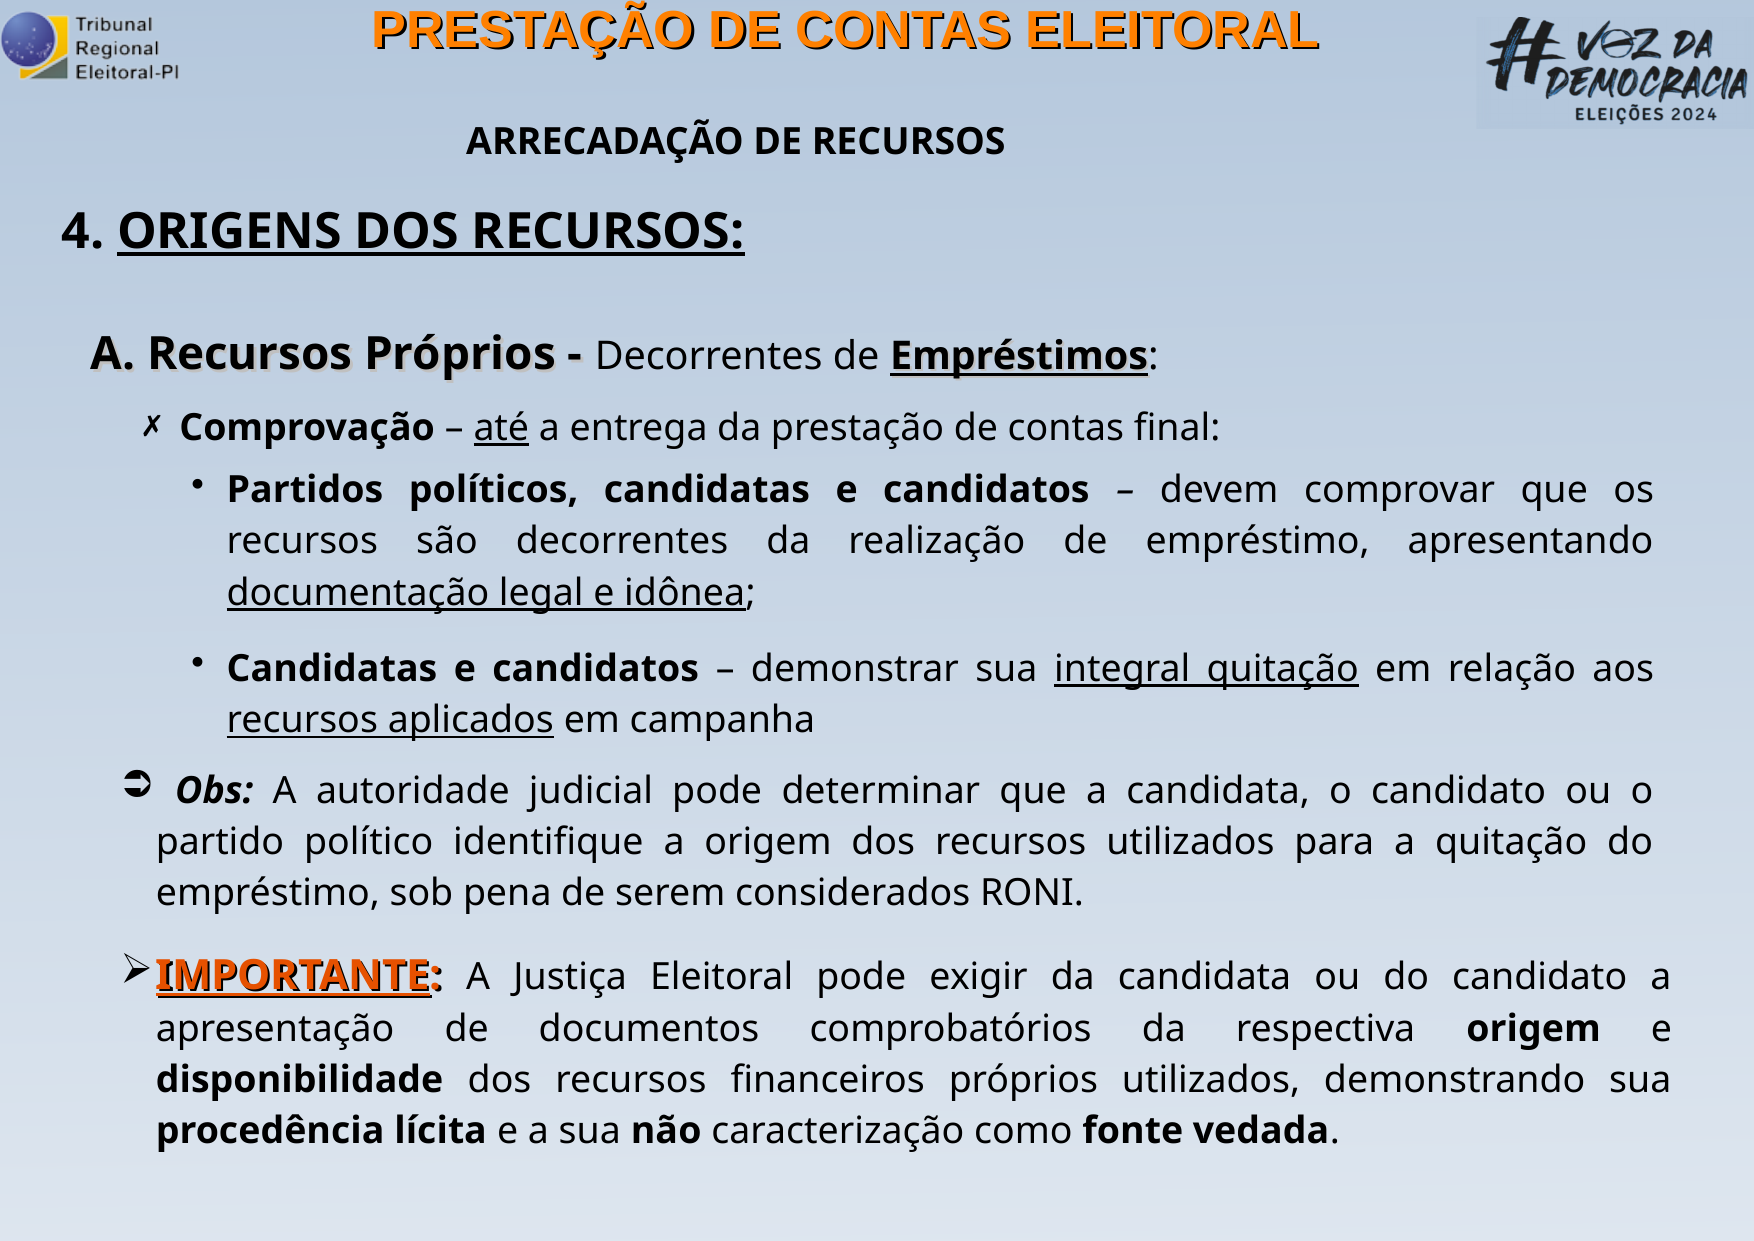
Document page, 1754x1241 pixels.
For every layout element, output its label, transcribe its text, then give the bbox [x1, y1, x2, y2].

subtitle ORIGENS DOS RECURSOS: A. Recursos Próprios - Decorrentes de Empréstimos: Comprovação – até a entrega da prestação de contas final: Partidos políticos, candidatas e candidatos – devem comprovar que os recursos são decorrentes da realização de empréstimo, apresentando documentação legal e idônea; Candidatas e candidatos – demonstrar sua integral quitação em relação aos recursos aplicados em campanha Obs: A autoridade judicial pode determinar que a candidata, o candidato ou o partido político identifique a origem dos recursos utilizados para a quitação do empréstimo, sob pena de serem considerados RONI. IMPORTANTE: A Justiça Eleitoral pode exigir da candidata ou do candidato a apresentação de documentos comprobatórios da respectiva origem e disponibilidade dos recursos financeiros próprios utilizados, demonstrando sua procedência lícita e a sua não caracterização como fonte vedada. [61, 195, 1685, 1173]
text_box ARRECADAÇÃO DE RECURSOS [451, 107, 1206, 174]
picture [0, 11, 195, 87]
title PRESTAÇÃO DE CONTAS ELEITORAL [207, 0, 1485, 131]
